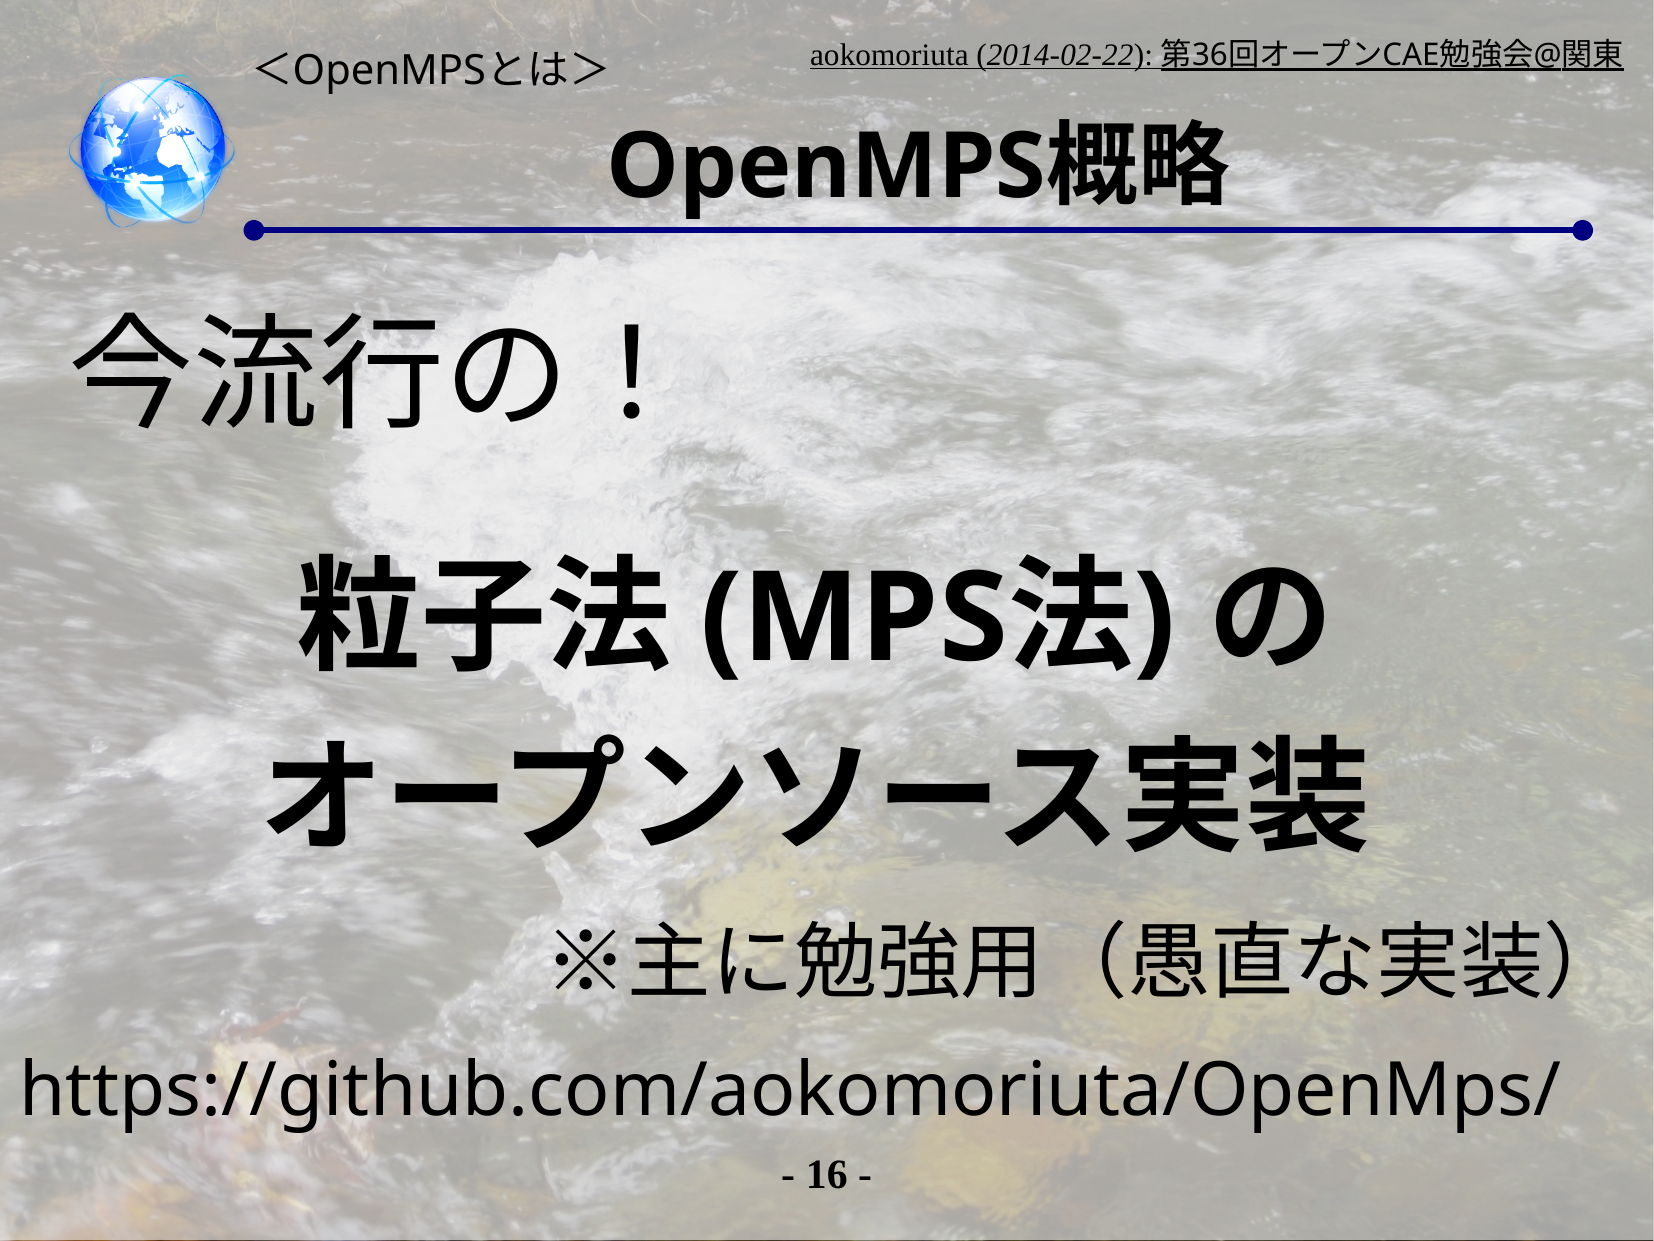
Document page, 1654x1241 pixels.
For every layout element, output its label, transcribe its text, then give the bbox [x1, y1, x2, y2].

picture [65, 64, 237, 236]
text_box ※主に勉強用（愚直な実装） [529, 887, 1642, 1027]
text_box 粒子法 (MPS法) の オープンソース実装 [177, 507, 1453, 898]
text_box ＜OpenMPSとは＞ [236, 28, 1004, 119]
title OpenMPS概略 [265, 88, 1571, 227]
text_box 今流行の！ [54, 265, 709, 469]
text_box https://github.com/aokomoriuta/OpenMps/ [4, 1027, 1642, 1155]
